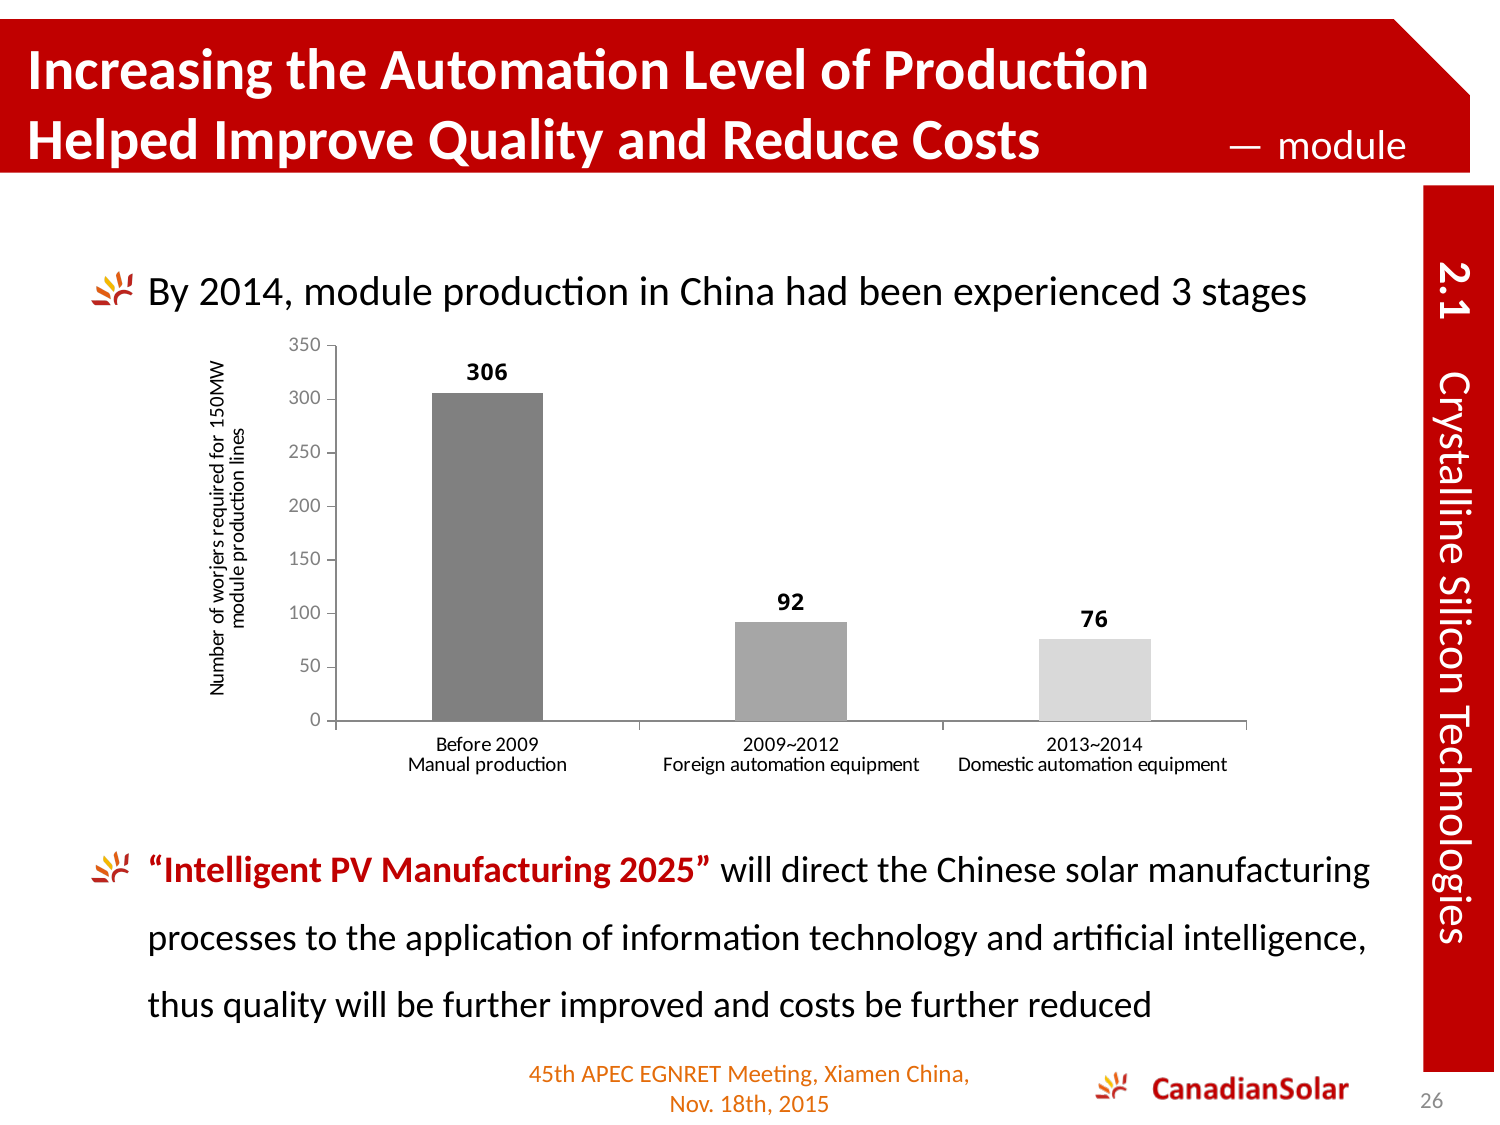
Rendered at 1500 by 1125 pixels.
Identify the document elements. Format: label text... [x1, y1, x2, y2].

picture [1080, 1046, 1377, 1125]
footer 45th APEC EGNRET Meeting, Xiamen China, Nov. 18th, 2015 [512, 1057, 988, 1118]
text_box By 2014, module production in China had been experienced 3 stages [76, 231, 1423, 322]
chart [183, 322, 1270, 799]
picture [91, 271, 134, 307]
text_box Increasing the Automation Level of Production Helped Improve Quality and Reduce Costs — module [0, 19, 1471, 173]
slide_number <編號> [1108, 1069, 1459, 1125]
text_box 2.1 Crystalline Silicon Technologies [1423, 185, 1494, 1072]
text_box “Intelligent PV Manufacturing 2025” will direct the Chinese solar manufacturing processes to the application of information technology and artificial intelligence, thus quality will be further improved and costs be further reduced [76, 815, 1412, 1033]
picture [91, 851, 130, 884]
